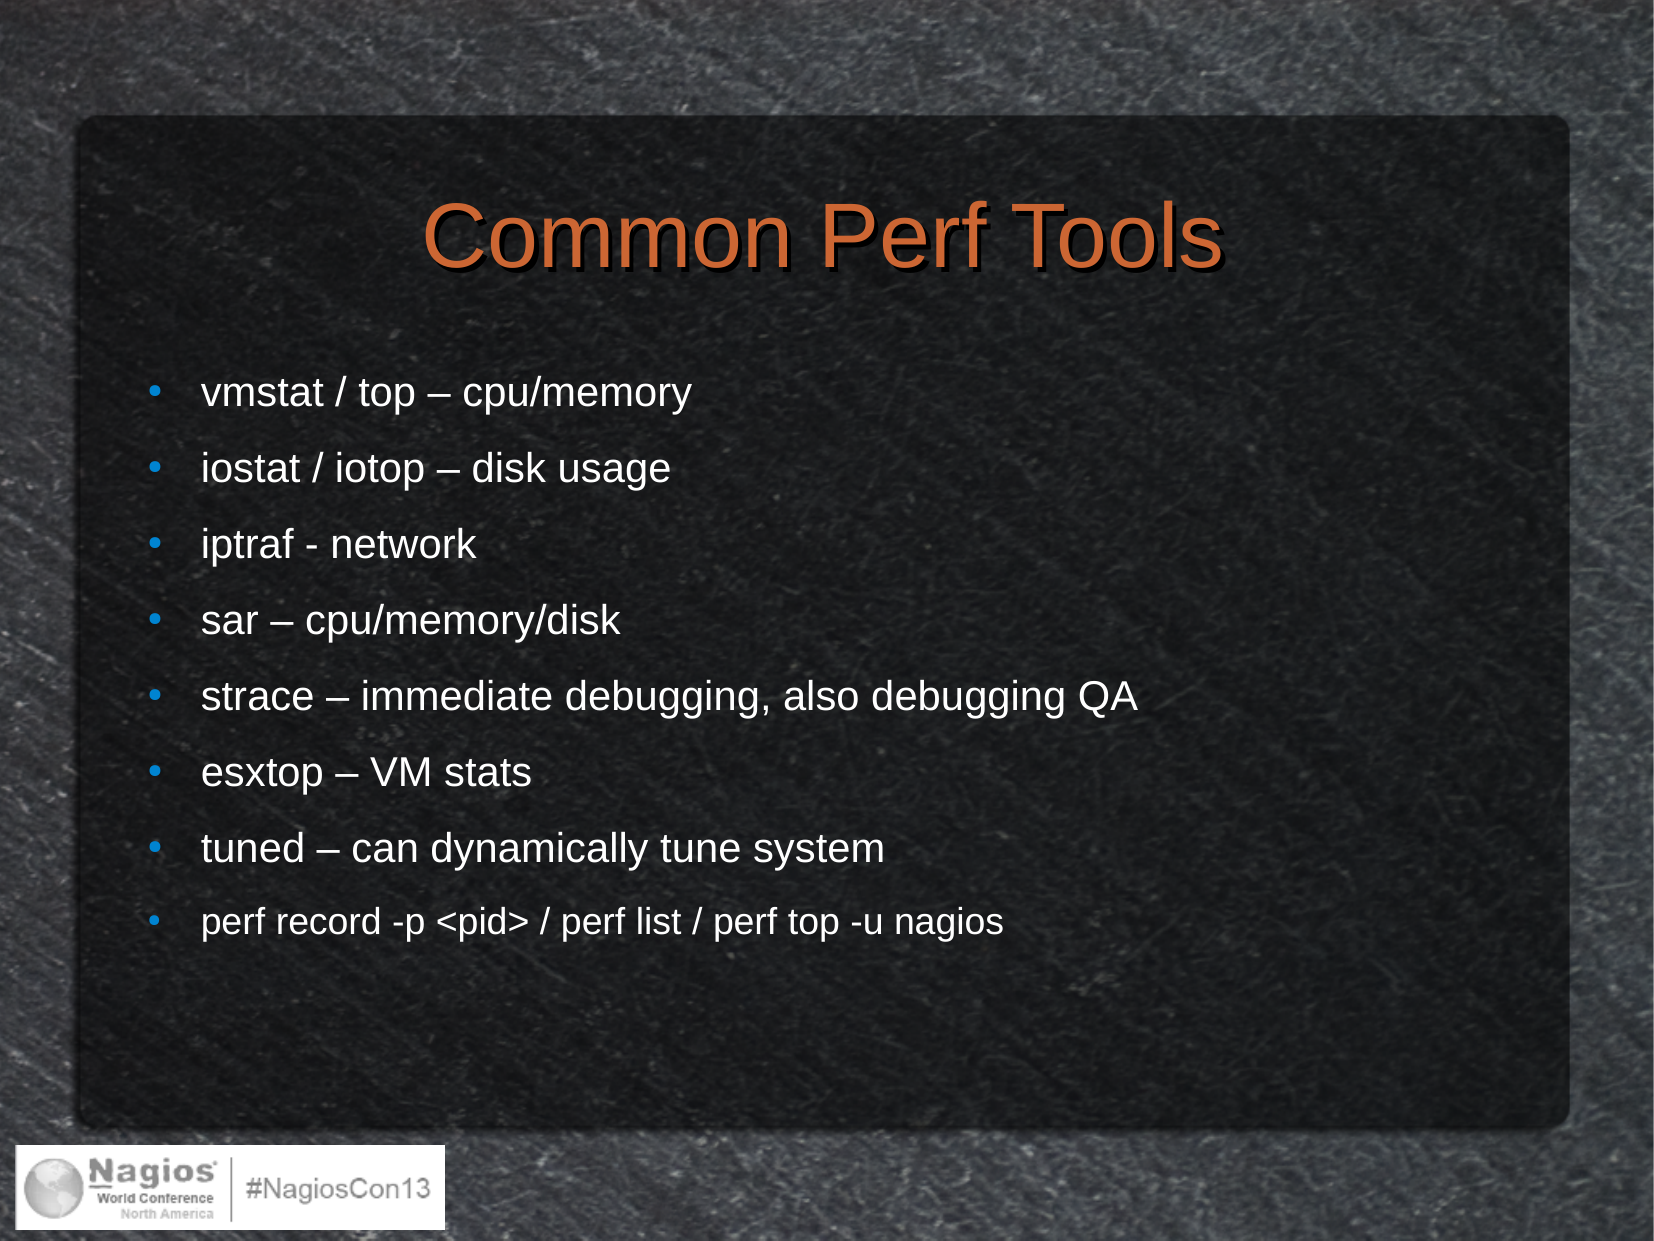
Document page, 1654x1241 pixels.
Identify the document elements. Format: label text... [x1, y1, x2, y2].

title Common Perf Tools [129, 118, 1518, 355]
list vmstat / top – cpu/memory iostat / iotop – disk usage iptraf - network sar – cpu/memory/disk strace – immediate debugging, also debugging QA esxtop – VM stats tuned – can dynamically tune system perf record -p <pid> / perf list / perf top -u nagios [129, 369, 1518, 943]
picture [0, 0, 1654, 1241]
